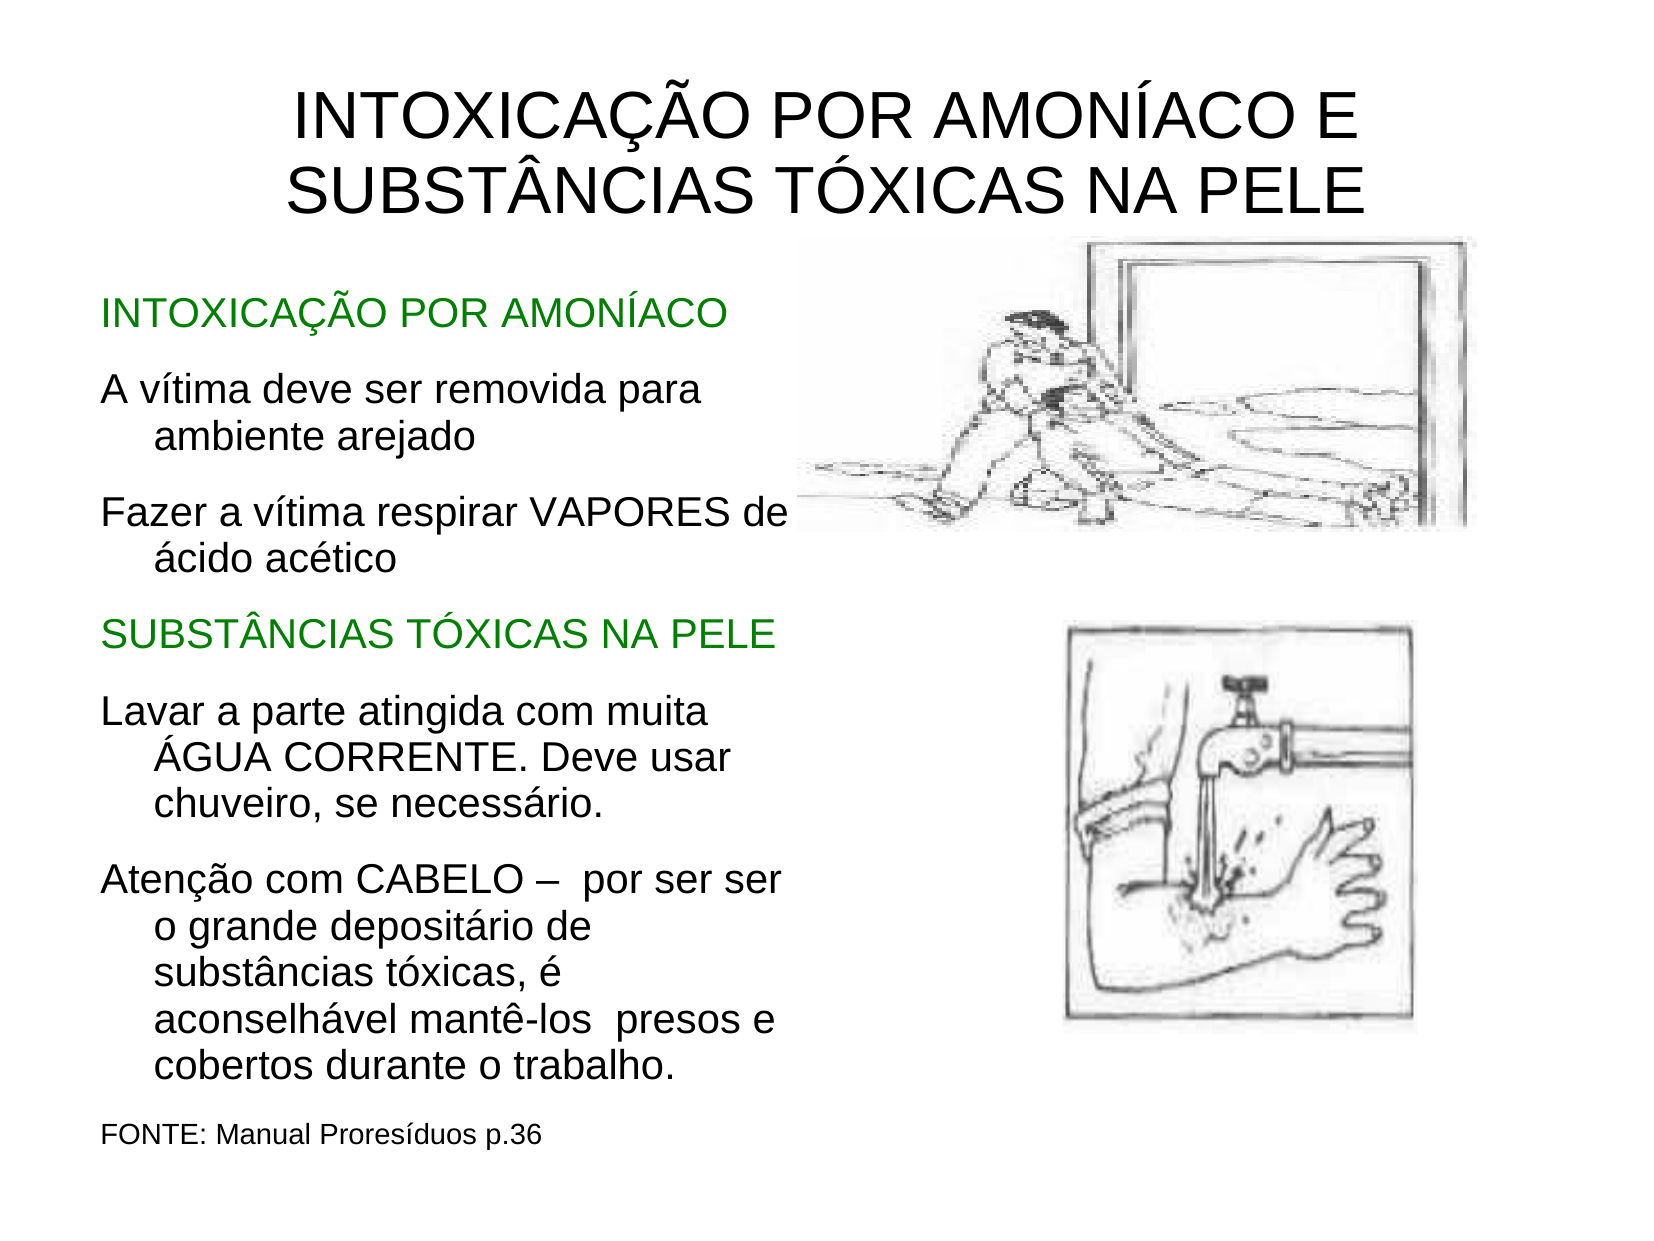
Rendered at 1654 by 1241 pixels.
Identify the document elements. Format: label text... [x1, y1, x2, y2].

title INTOXICAÇÃO POR AMONÍACO E SUBSTÂNCIAS TÓXICAS NA PELE [82, 49, 1571, 257]
picture [797, 236, 1477, 532]
picture [1062, 620, 1418, 1034]
list INTOXICAÇÃO POR AMONÍACO A vítima deve ser removida para ambiente arejado Fazer a vítima respirar VAPORES de ácido acético SUBSTÂNCIAS TÓXICAS NA PELE Lavar a parte atingida com muita ÁGUA CORRENTE. Deve usar chuveiro, se necessário. Atenção com CABELO – por ser ser o grande depositário de substâncias tóxicas, é aconselhável mantê-los presos e cobertos durante o trabalho. FONTE: Manual Proresíduos p.36 [82, 290, 809, 1202]
